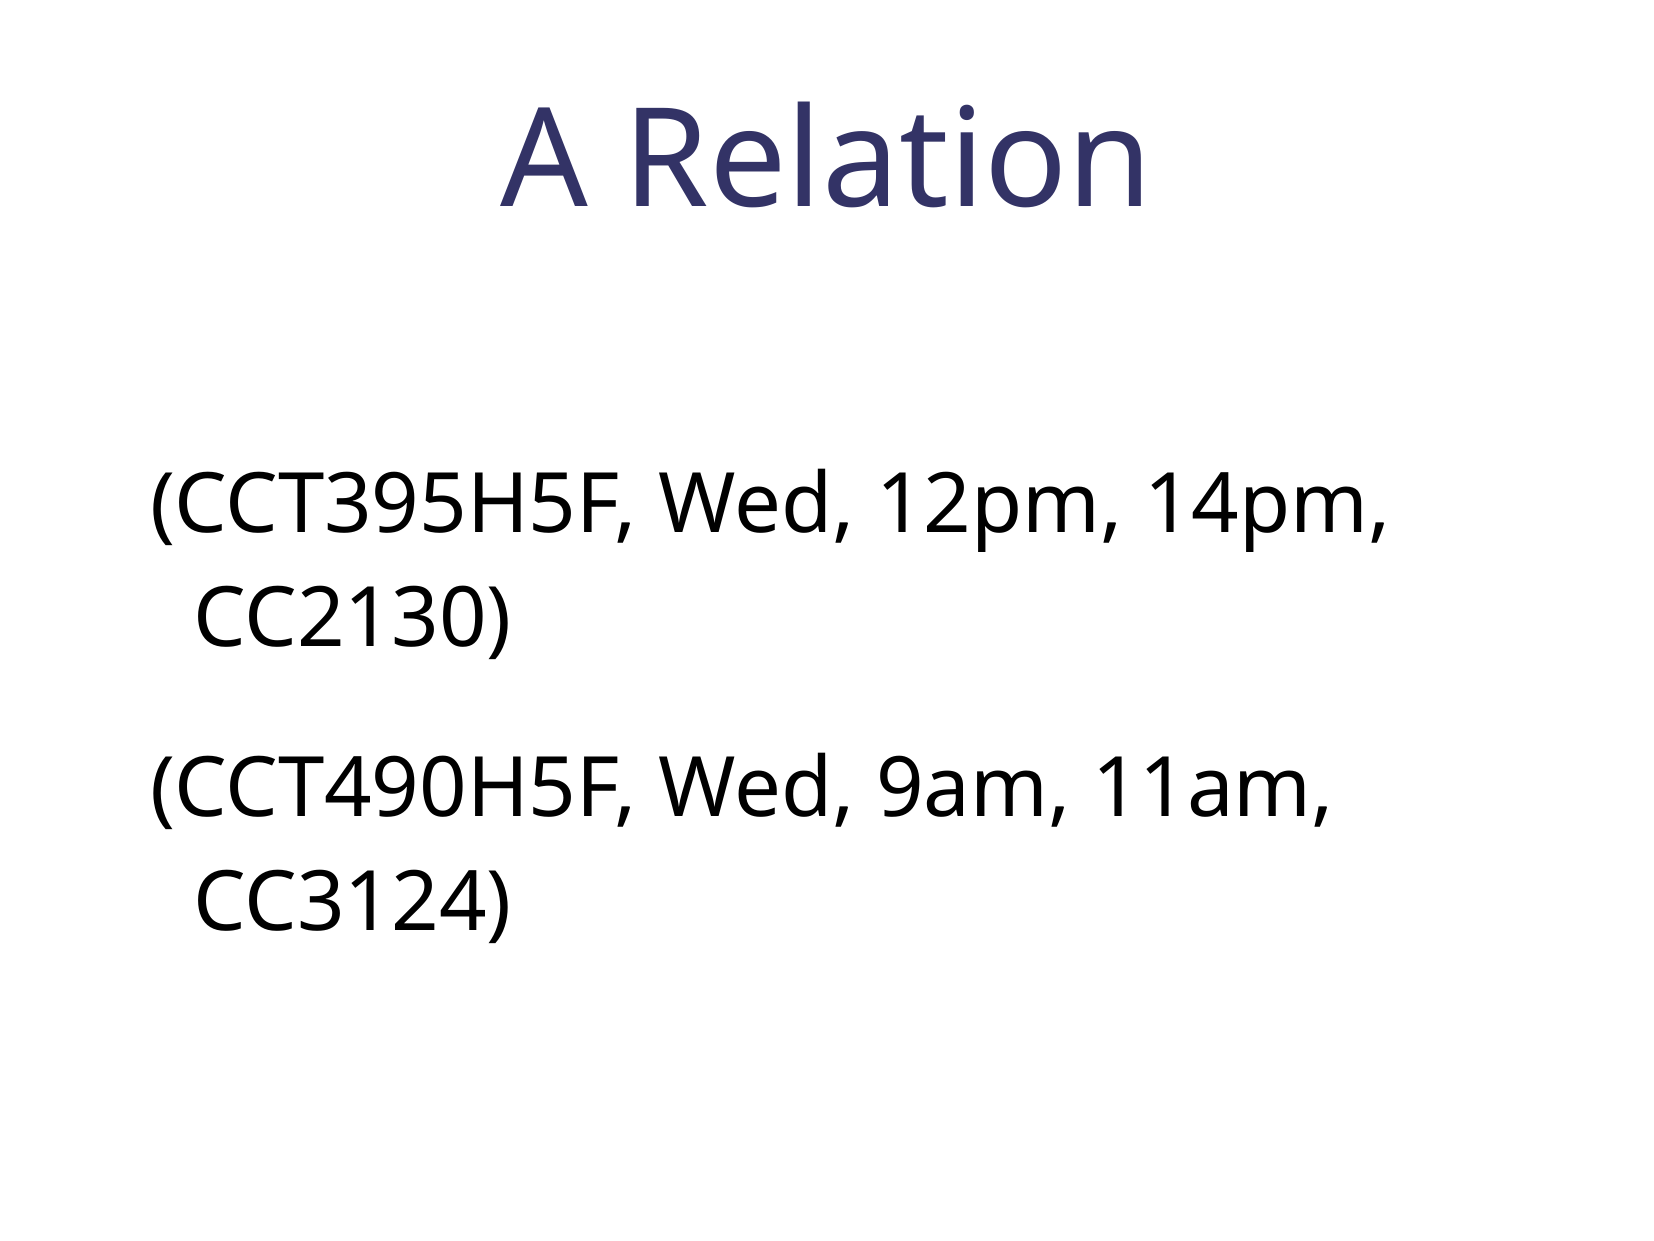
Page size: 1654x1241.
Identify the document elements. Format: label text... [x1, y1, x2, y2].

subtitle (CCT395H5F, Wed, 12pm, 14pm, CC2130) (CCT490H5F, Wed, 9am, 11am, CC3124) [150, 297, 1554, 1102]
title A Relation [82, 56, 1571, 250]
